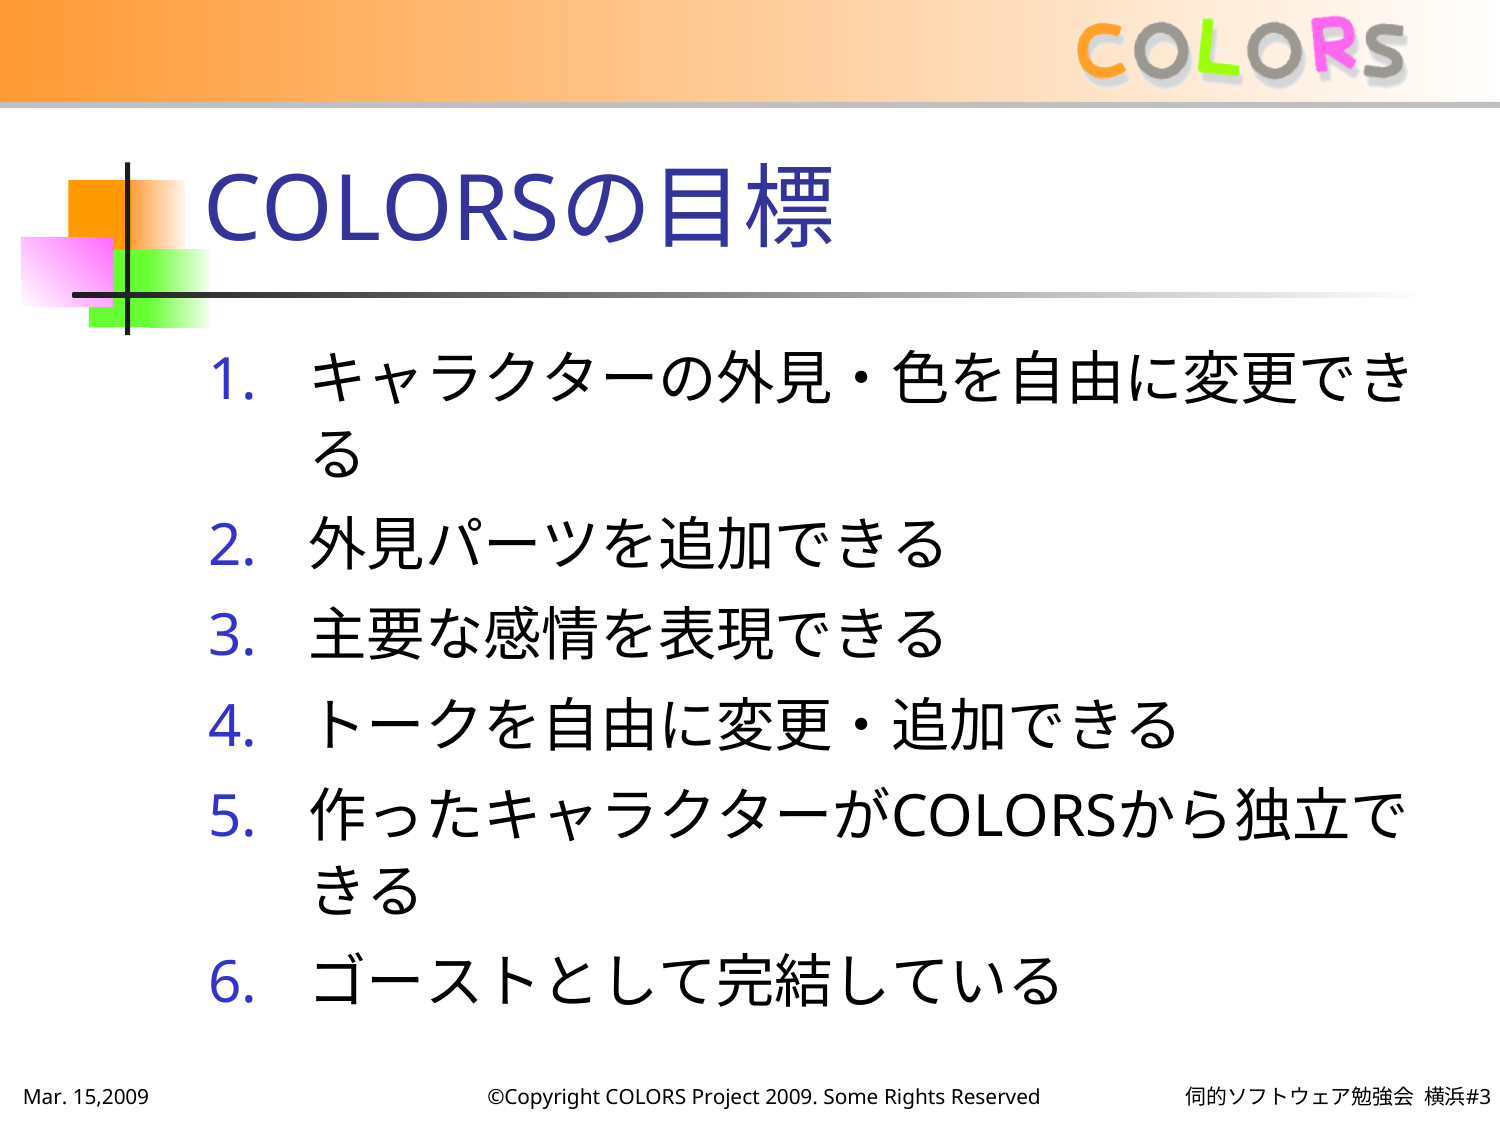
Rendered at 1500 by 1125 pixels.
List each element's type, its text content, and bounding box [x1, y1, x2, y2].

title COLORSの目標 [188, 35, 1468, 276]
list キャラクターの外見・色を自由に変更できる 外見パーツを追加できる 主要な感情を表現できる トークを自由に変更・追加できる 作ったキャラクターがCOLORSから独立できる ゴーストとして完結している [193, 331, 1469, 1007]
